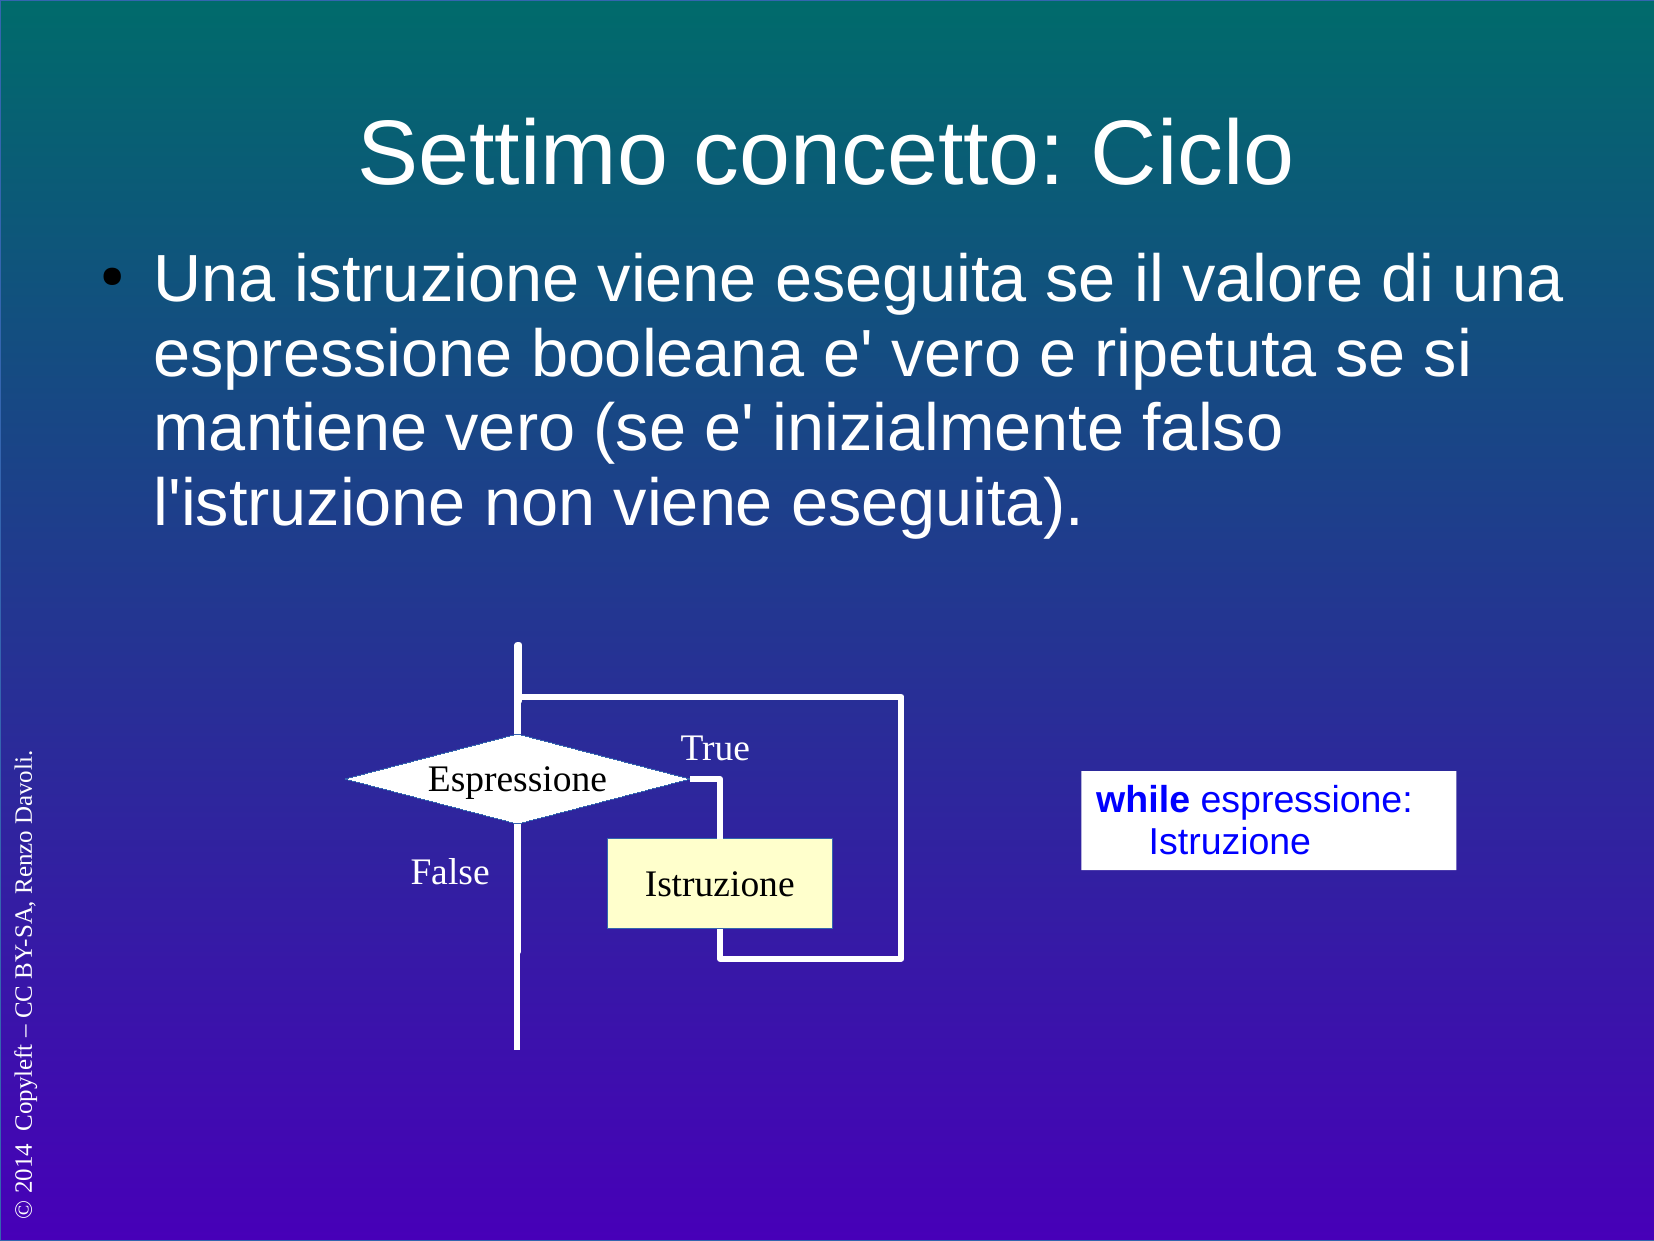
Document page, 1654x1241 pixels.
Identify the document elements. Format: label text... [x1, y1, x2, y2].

text_box True [665, 720, 766, 777]
title Settimo concetto: Ciclo [82, 49, 1571, 240]
text_box while espressione: Istruzione [1081, 771, 1457, 871]
text_box Espressione [345, 734, 690, 824]
text_box False [395, 843, 505, 901]
text_box Istruzione [607, 838, 833, 929]
list Una istruzione viene eseguita se il valore di una espressione booleana e' vero e ripetuta se si mantiene vero (se e' inizialmente falso l'istruzione non viene eseguita). [82, 240, 1571, 1126]
